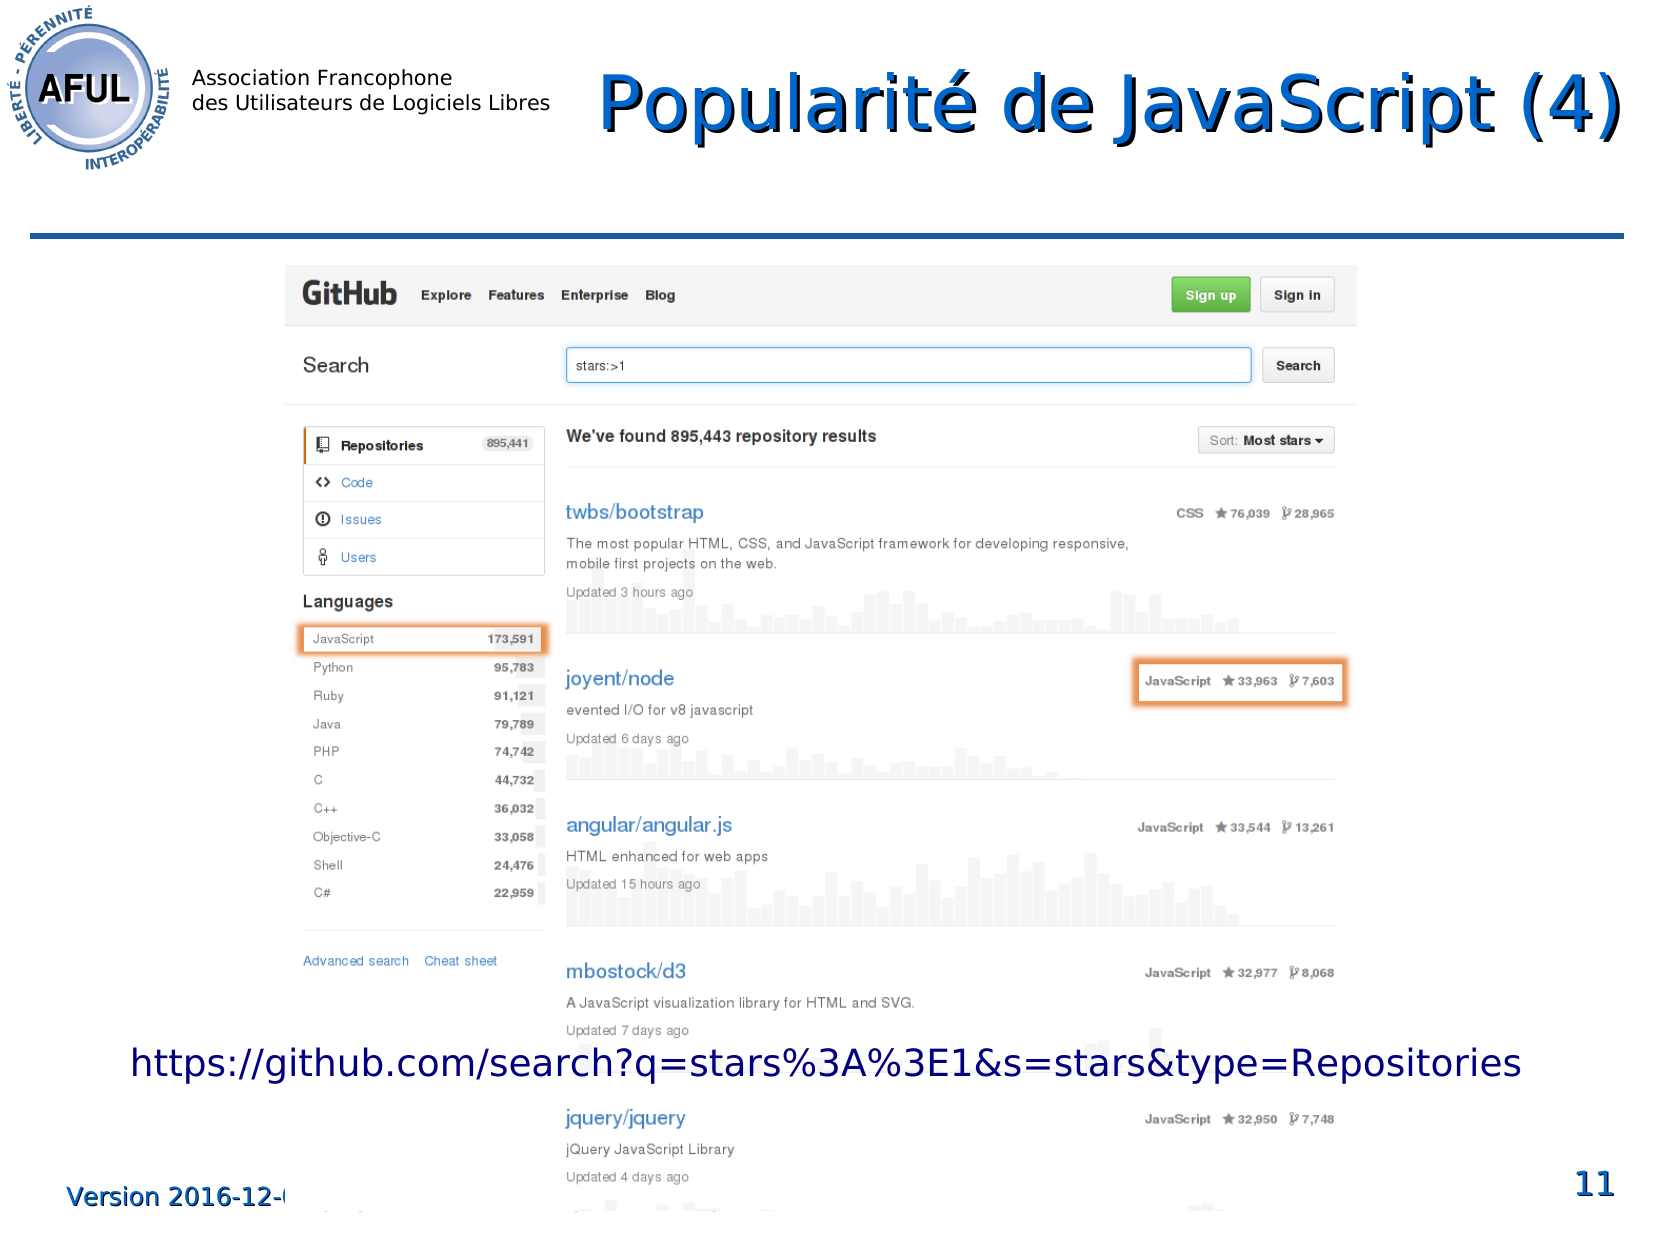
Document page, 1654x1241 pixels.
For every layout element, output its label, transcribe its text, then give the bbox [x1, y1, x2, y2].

text_box https://github.com/search?q=stars%3A%3E1&s=stars&type=Repositories [115, 1034, 1565, 1093]
title Popularité de JavaScript (4) [501, 0, 1625, 207]
picture [285, 265, 1357, 1034]
picture [0, 0, 178, 178]
picture [285, 1093, 1357, 1211]
